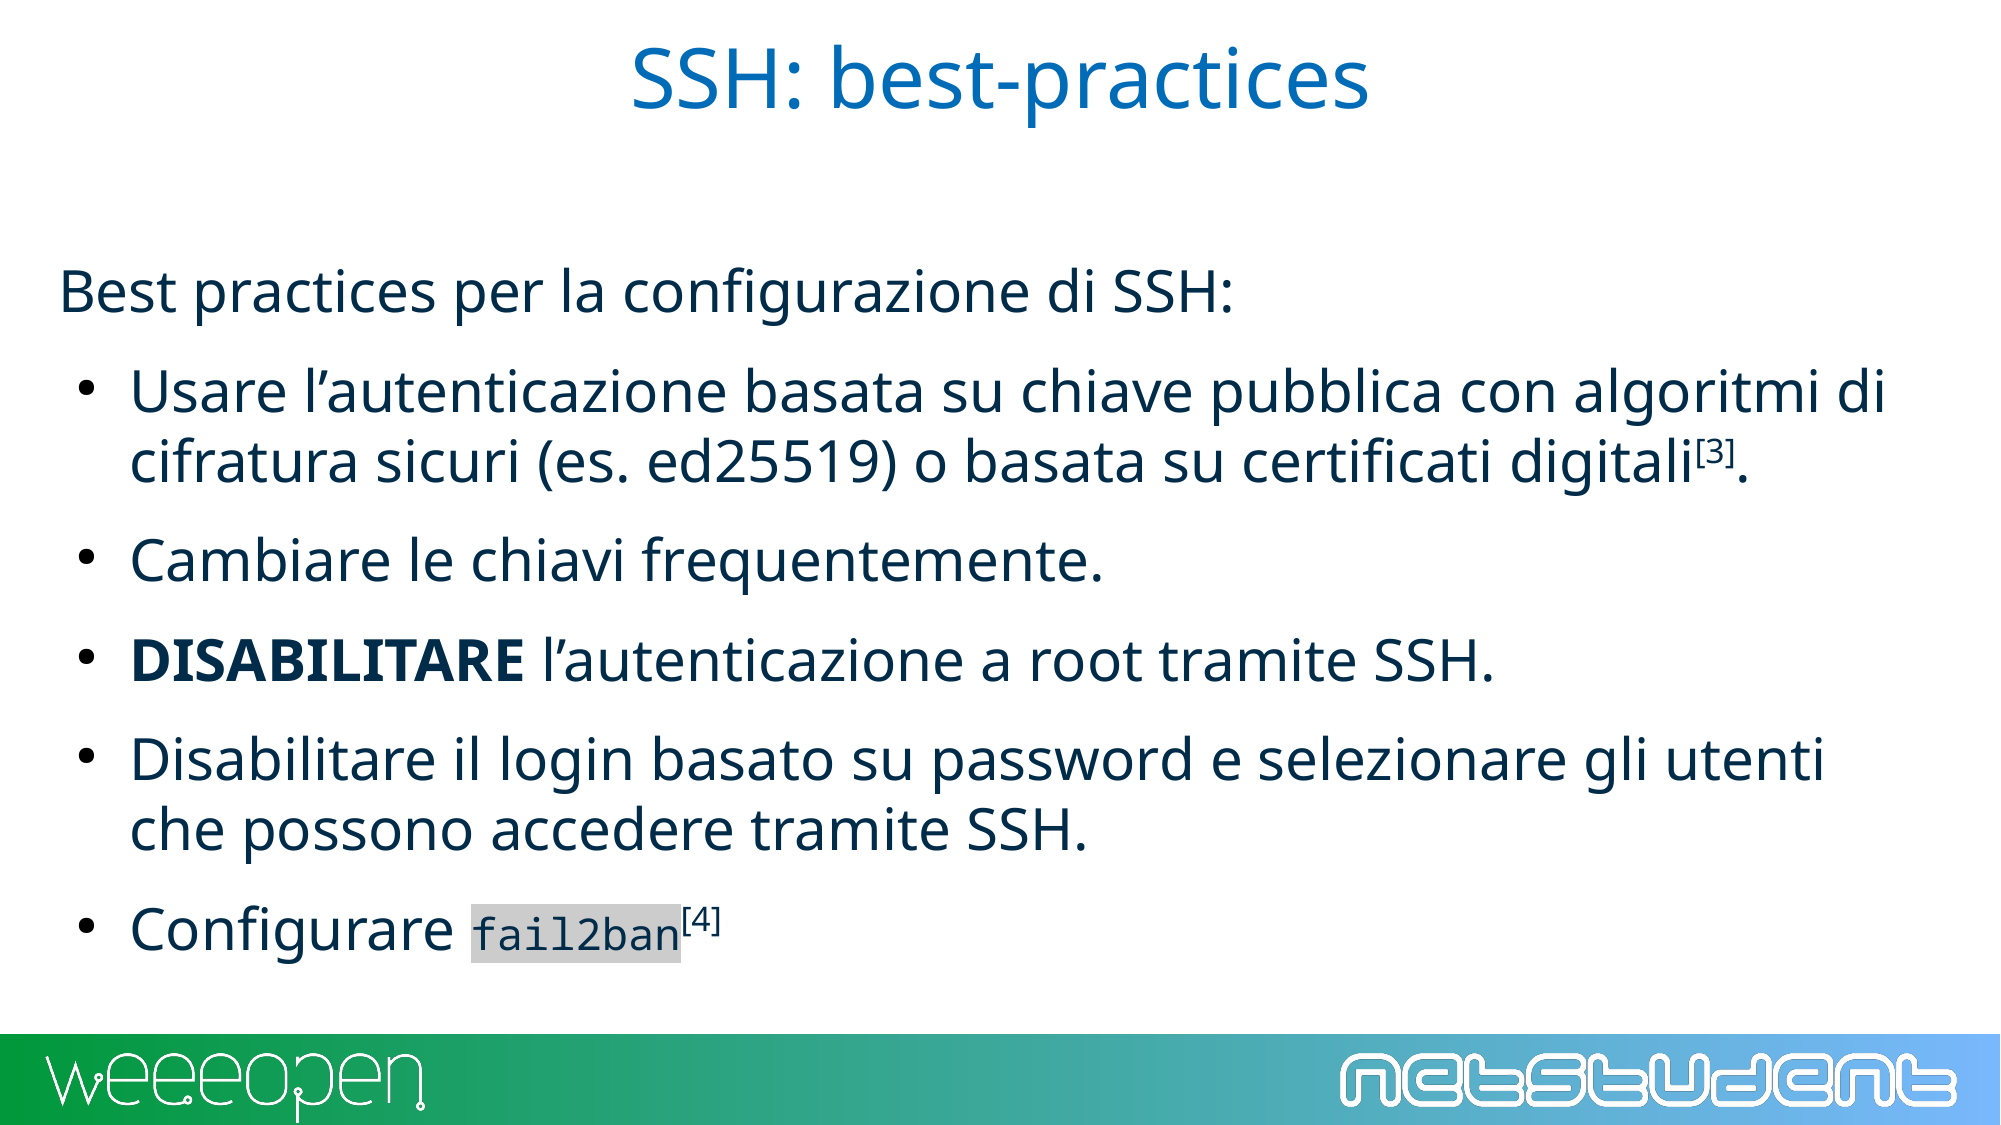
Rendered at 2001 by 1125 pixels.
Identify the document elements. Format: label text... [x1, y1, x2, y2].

picture [45, 1053, 425, 1123]
title SSH: best-practices [43, 29, 1959, 247]
picture [1340, 1053, 1957, 1107]
list Best practices per la configurazione di SSH: Usare l’autenticazione basata su chiave pubblica con algoritmi di cifratura sicuri (es. ed25519) o basata su certificati digitali[3]. Cambiare le chiavi frequentemente. DISABILITARE l’autenticazione a root tramite SSH. Disabilitare il login basato su password e selezionare gli utenti che possono accedere tramite SSH. Configurare fail2ban[4] [43, 246, 1949, 975]
